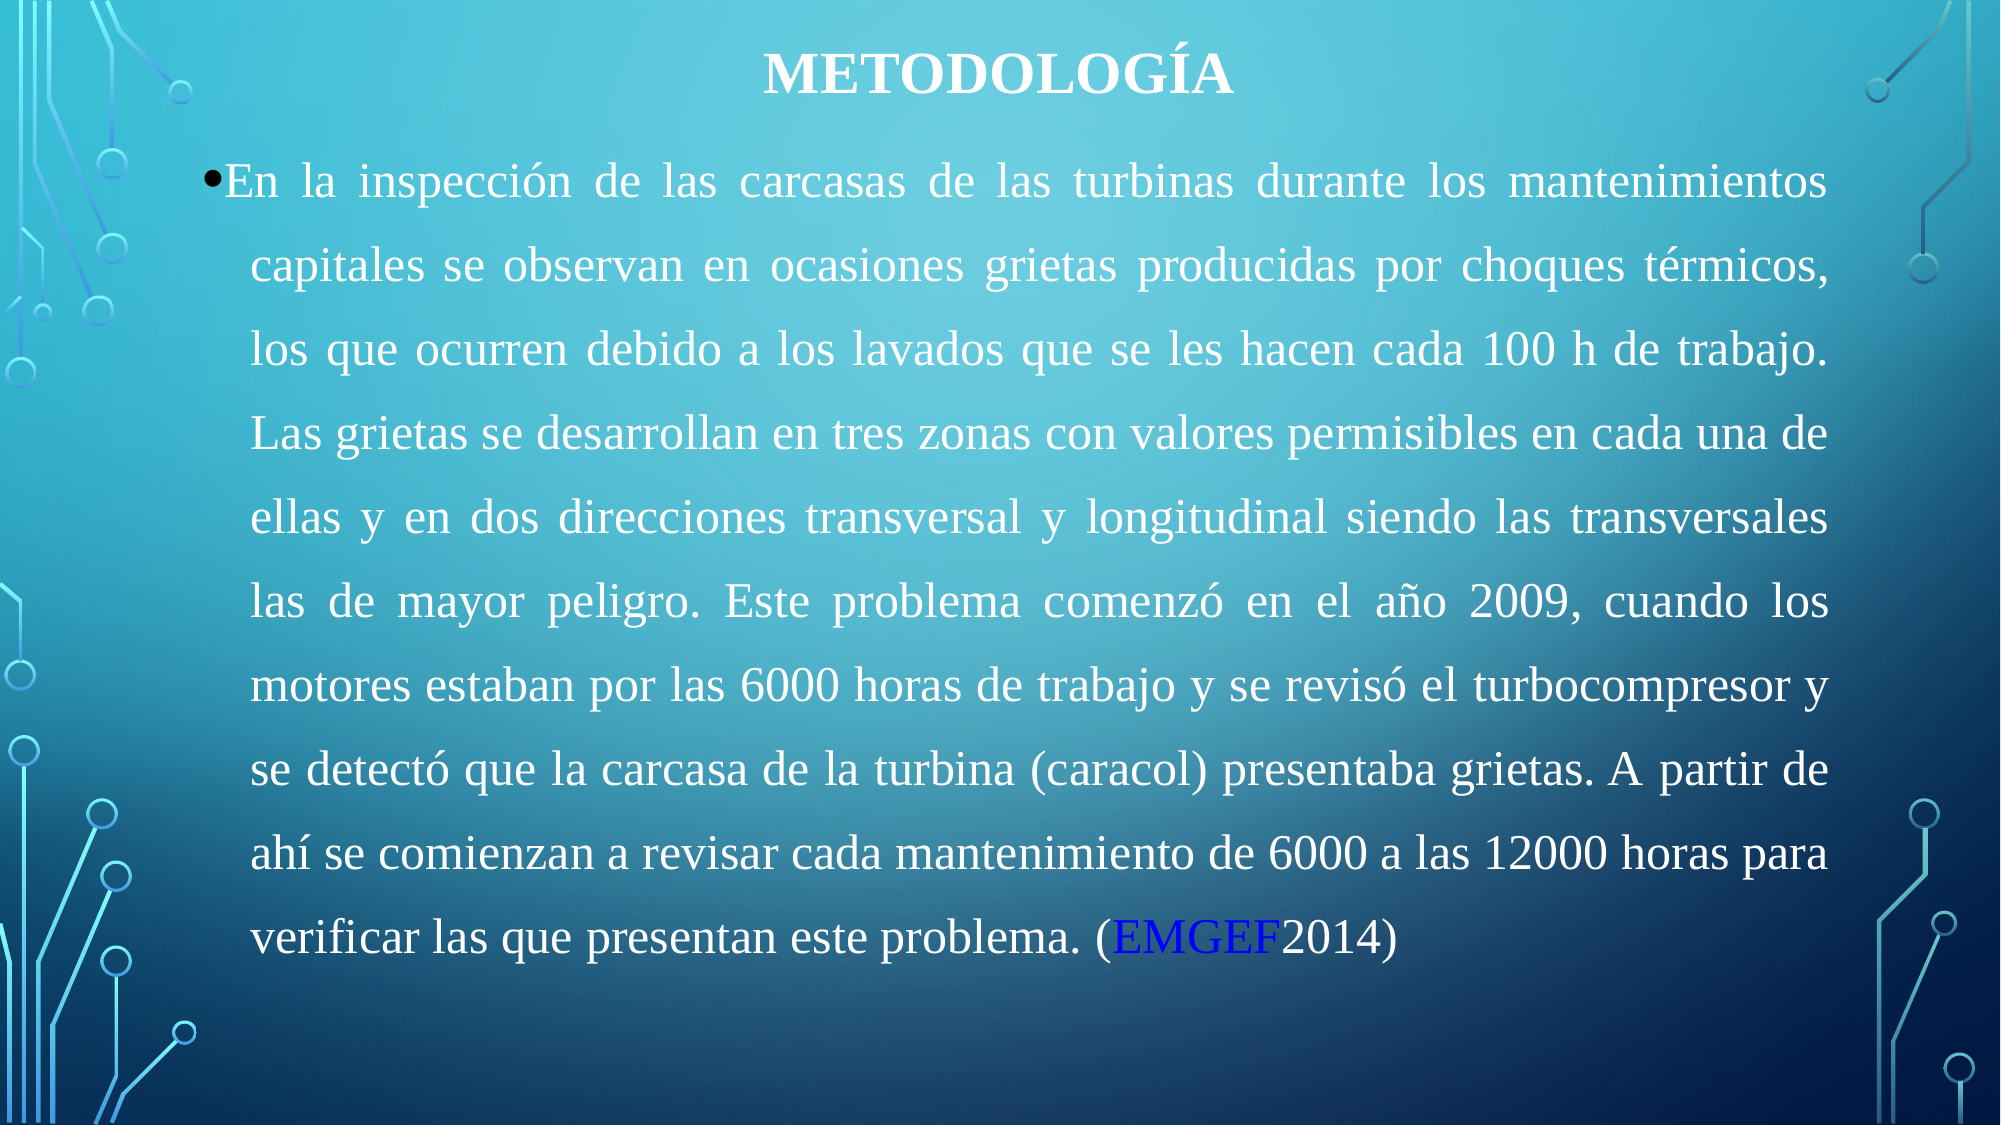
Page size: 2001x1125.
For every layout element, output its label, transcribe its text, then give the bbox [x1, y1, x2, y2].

title Metodología [187, 33, 1813, 116]
list En la inspección de las carcasas de las turbinas durante los mantenimientos capitales se observan en ocasiones grietas producidas por choques térmicos, los que ocurren debido a los lavados que se les hacen cada 100 h de trabajo. Las grietas se desarrollan en tres zonas con valores permisibles en cada una de ellas y en dos direcciones transversal y longitudinal siendo las transversales las de mayor peligro. Este problema comenzó en el año 2009, cuando los motores estaban por las 6000 horas de trabajo y se revisó el turbocompresor y se detectó que la carcasa de la turbina (caracol) presentaba grietas. A partir de ahí se comienzan a revisar cada mantenimiento de 6000 a las 12000 horas para verificar las que presentan este problema. (EMGEF 2014) [187, 116, 1858, 974]
